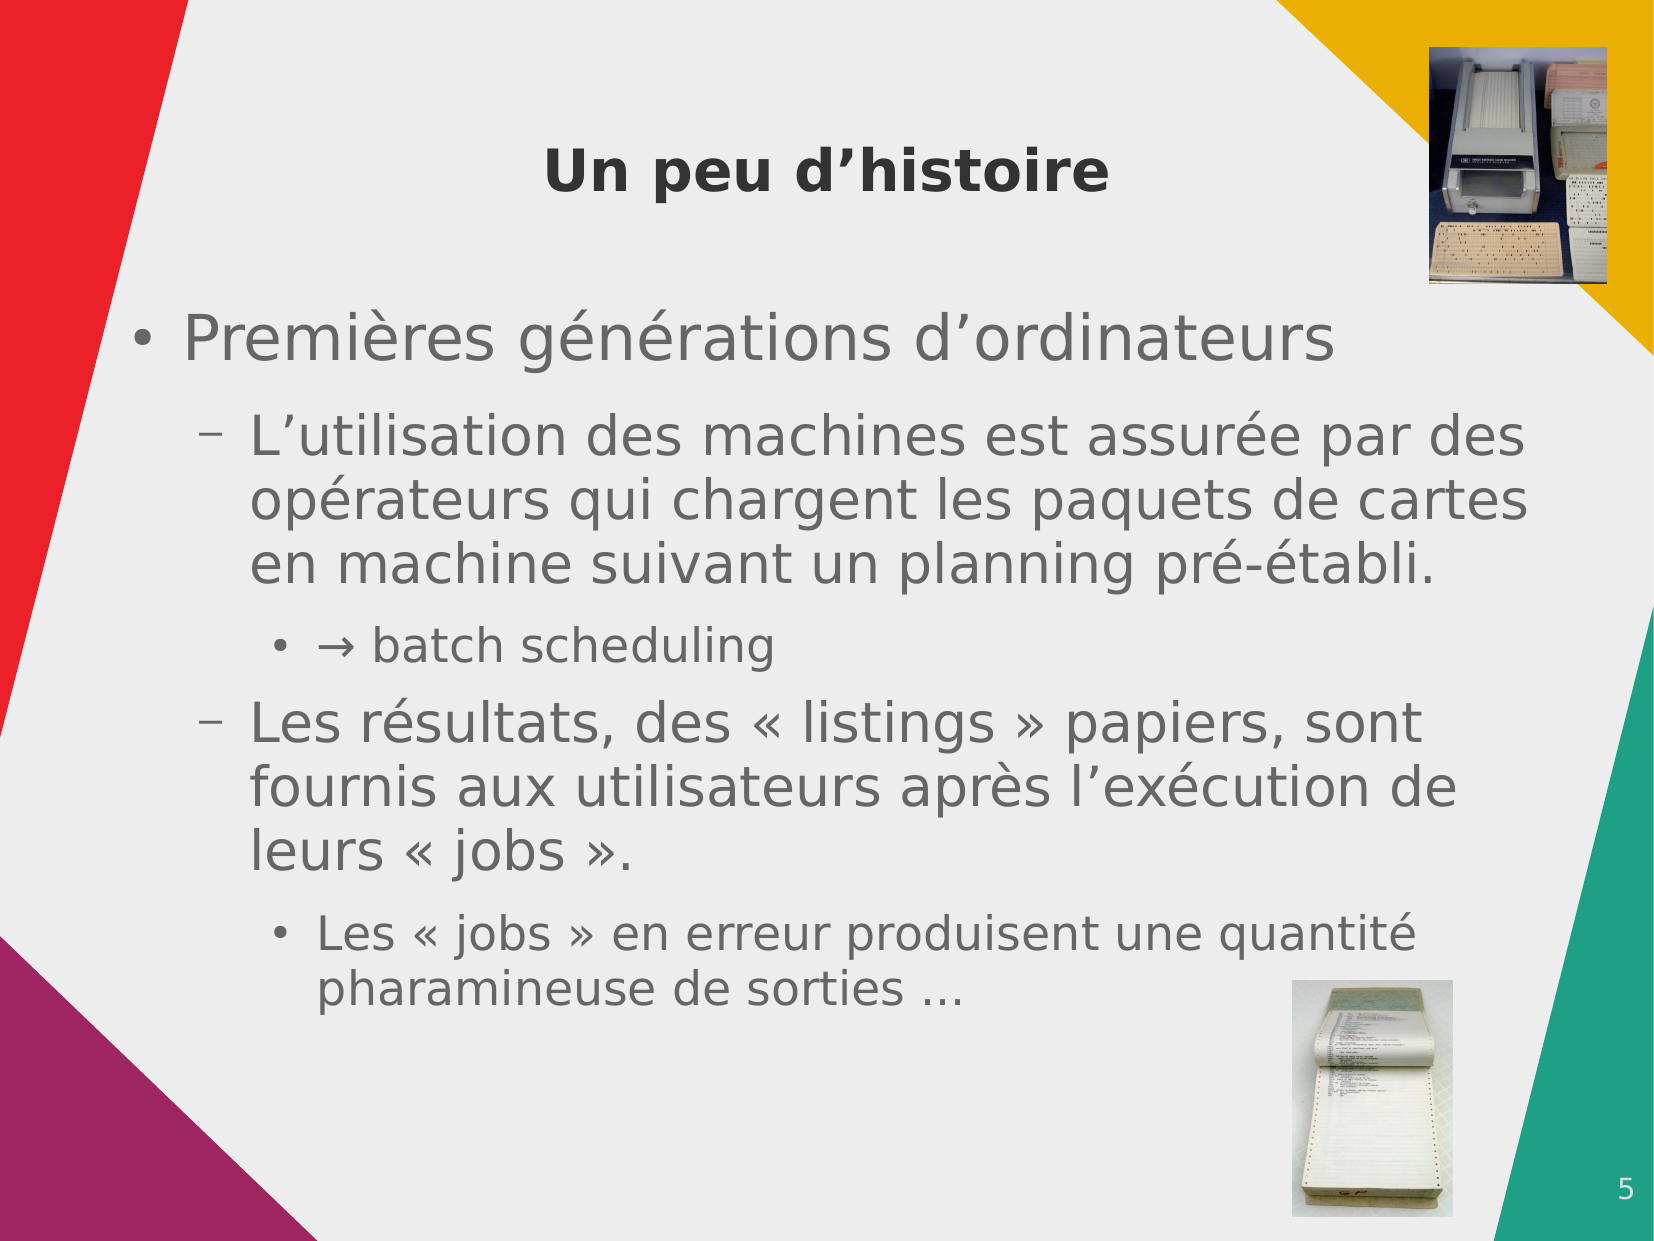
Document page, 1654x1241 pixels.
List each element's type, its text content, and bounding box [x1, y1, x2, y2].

list Premières générations d’ordinateurs L’utilisation des machines est assurée par des opérateurs qui chargent les paquets de cartes en machine suivant un planning pré-établi. → batch scheduling Les résultats, des « listings » papiers, sont fournis aux utilisateurs après l’exécution de leurs « jobs ». Les « jobs » en erreur produisent une quantité pharamineuse de sorties ... [114, 302, 1539, 1033]
picture [1292, 980, 1453, 1217]
picture [1429, 47, 1607, 284]
title Un peu d’histoire [114, 73, 1429, 271]
